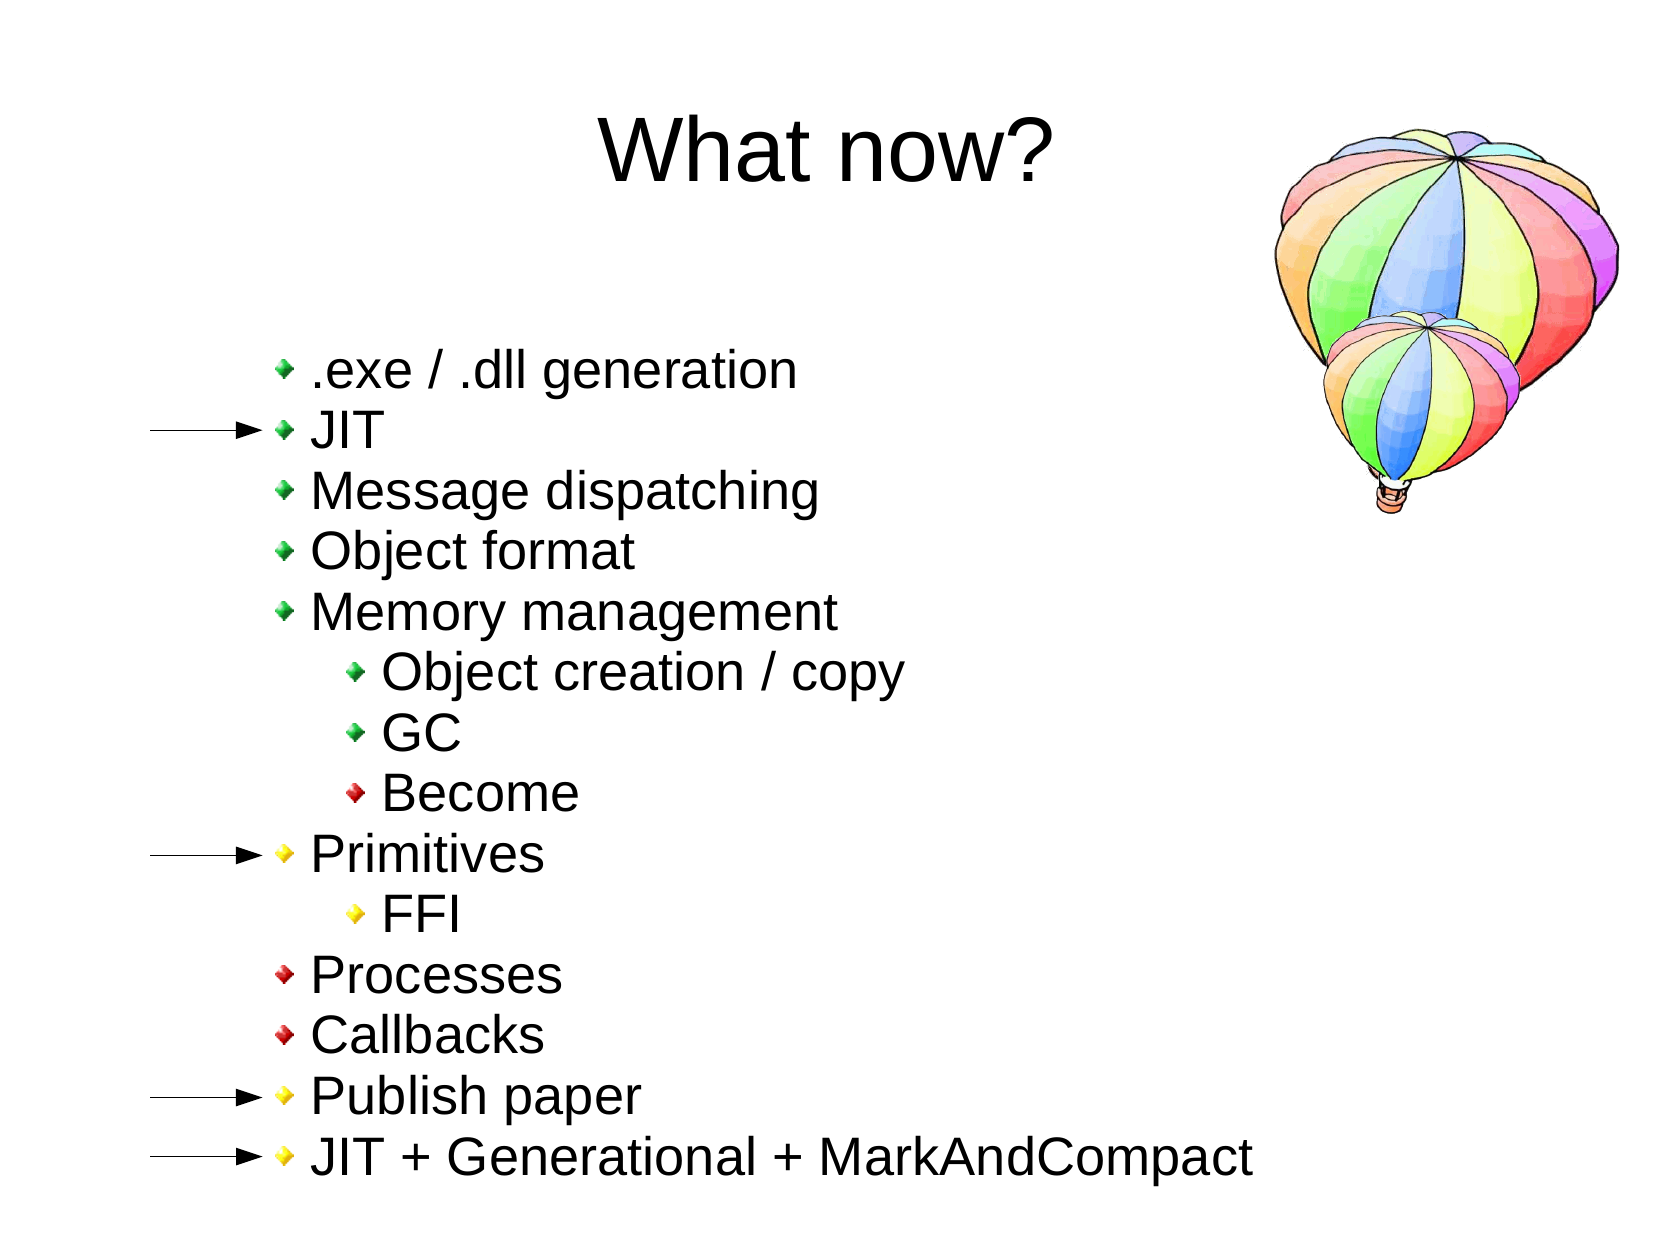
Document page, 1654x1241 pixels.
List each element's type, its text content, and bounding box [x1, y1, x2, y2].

picture [1273, 126, 1620, 515]
text_box What now? [143, 91, 1511, 209]
text_box .exe / .dll generation JIT Message dispatching Object format Memory management Object creation / copy GC Become Primitives FFI Processes Callbacks Publish paper JIT + Generational + MarkAndCompact [225, 331, 1313, 1194]
